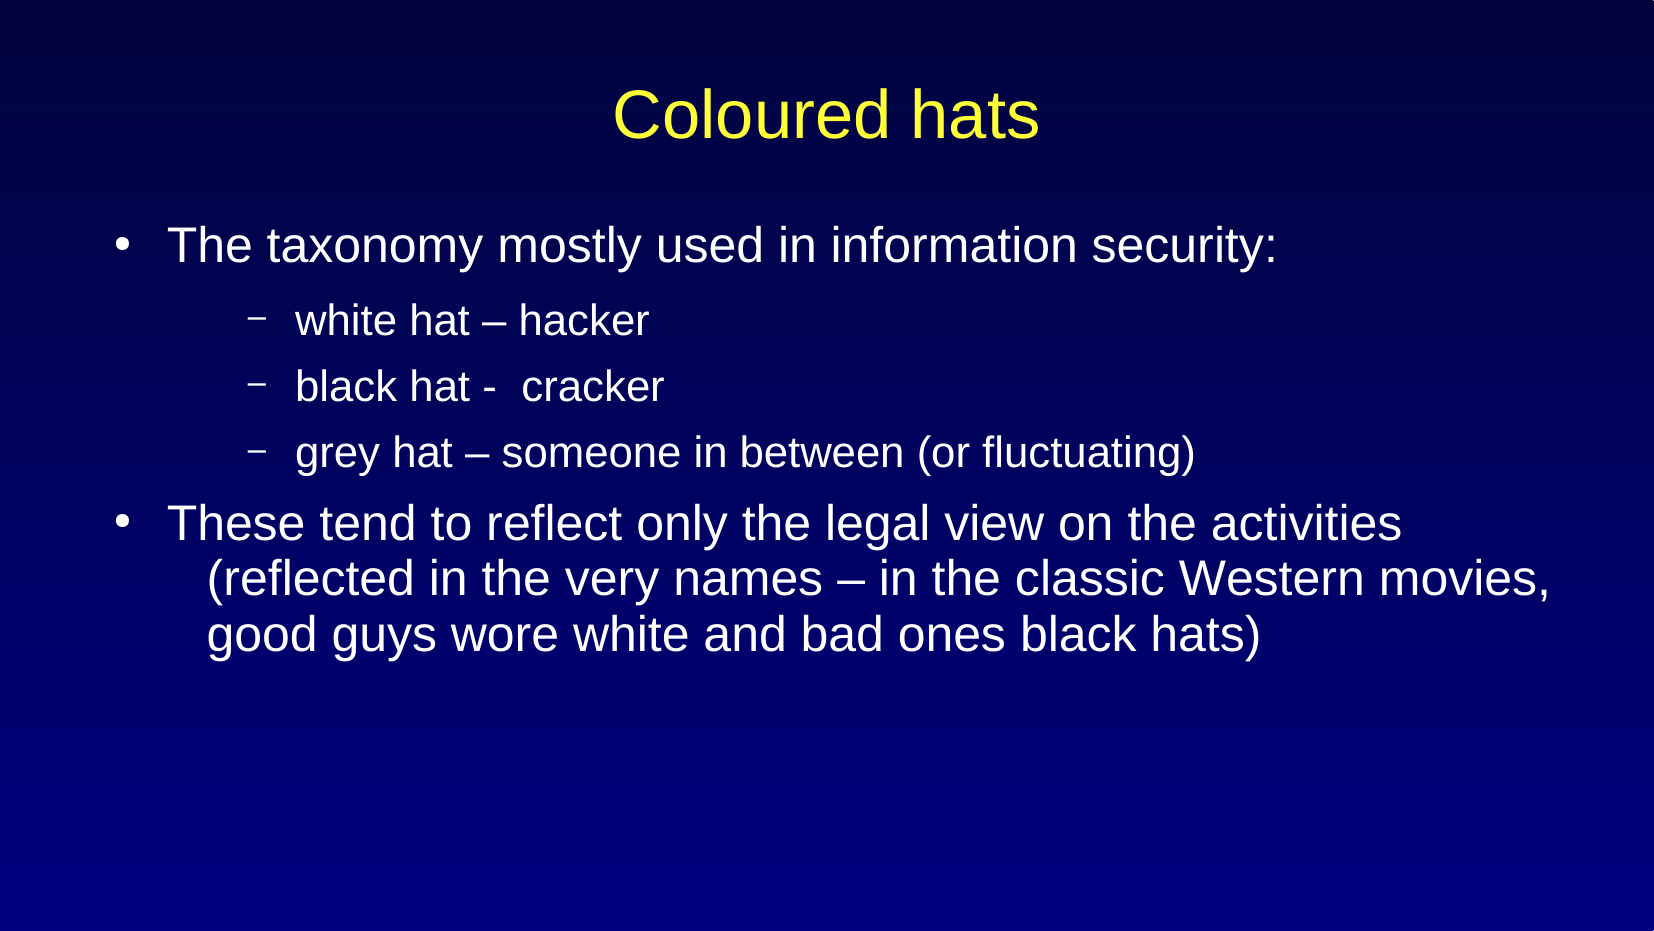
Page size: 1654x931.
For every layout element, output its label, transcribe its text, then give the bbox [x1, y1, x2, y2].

list The taxonomy mostly used in information security: white hat – hacker black hat - cracker grey hat – someone in between (or fluctuating) These tend to reflect only the legal view on the activities (reflected in the very names – in the classic Western movies, good guys wore white and bad ones black hats) [82, 217, 1571, 758]
title Coloured hats [82, 37, 1571, 193]
